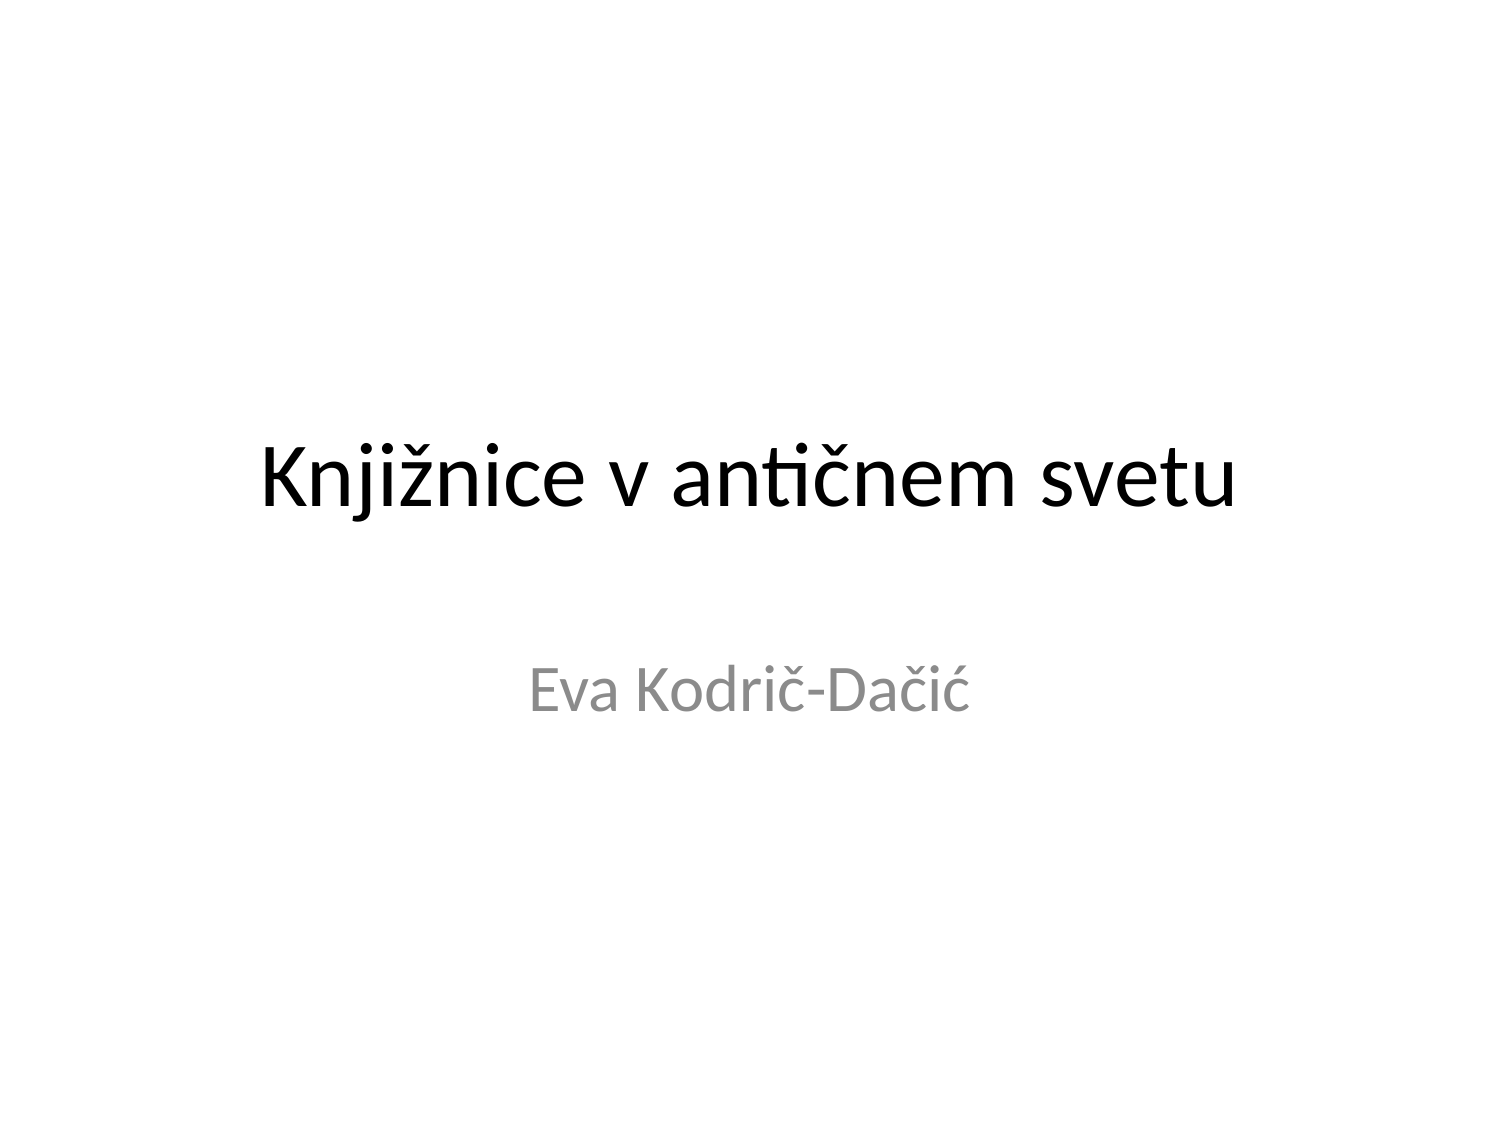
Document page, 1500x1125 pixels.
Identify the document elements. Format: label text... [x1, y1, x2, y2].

subtitle Eva Kodrič-Dačić [225, 637, 1275, 925]
title Knjižnice v antičnem svetu [112, 349, 1388, 591]
